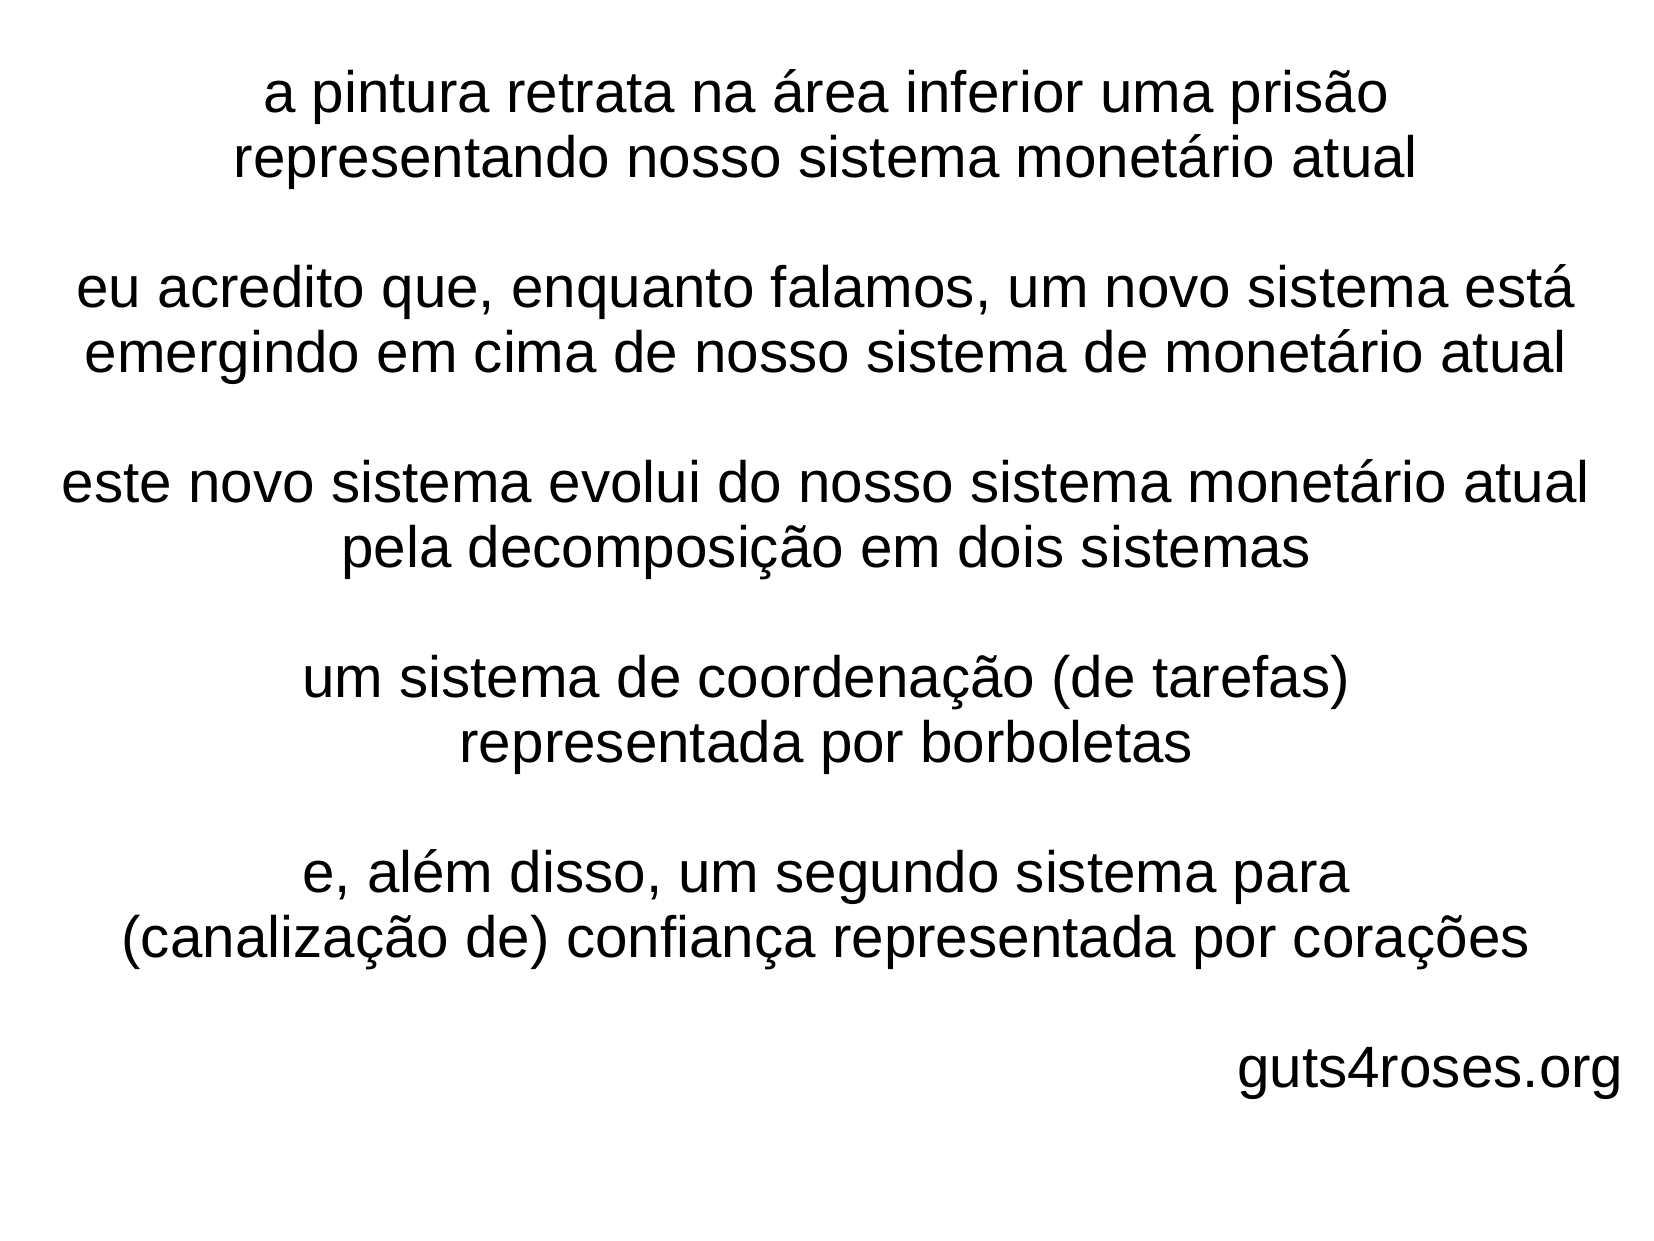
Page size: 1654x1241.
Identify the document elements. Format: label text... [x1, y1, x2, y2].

subtitle a pintura retrata na área inferior uma prisão representando nosso sistema monetário atual eu acredito que, enquanto falamos, um novo sistema está emergindo em cima de nosso sistema de monetário atual este novo sistema evolui do nosso sistema monetário atual pela decomposição em dois sistemas um sistema de coordenação (de tarefas) representada por borboletas e, além disso, um segundo sistema para (canalização de) confiança representada por corações guts4roses.org [29, 58, 1625, 1101]
